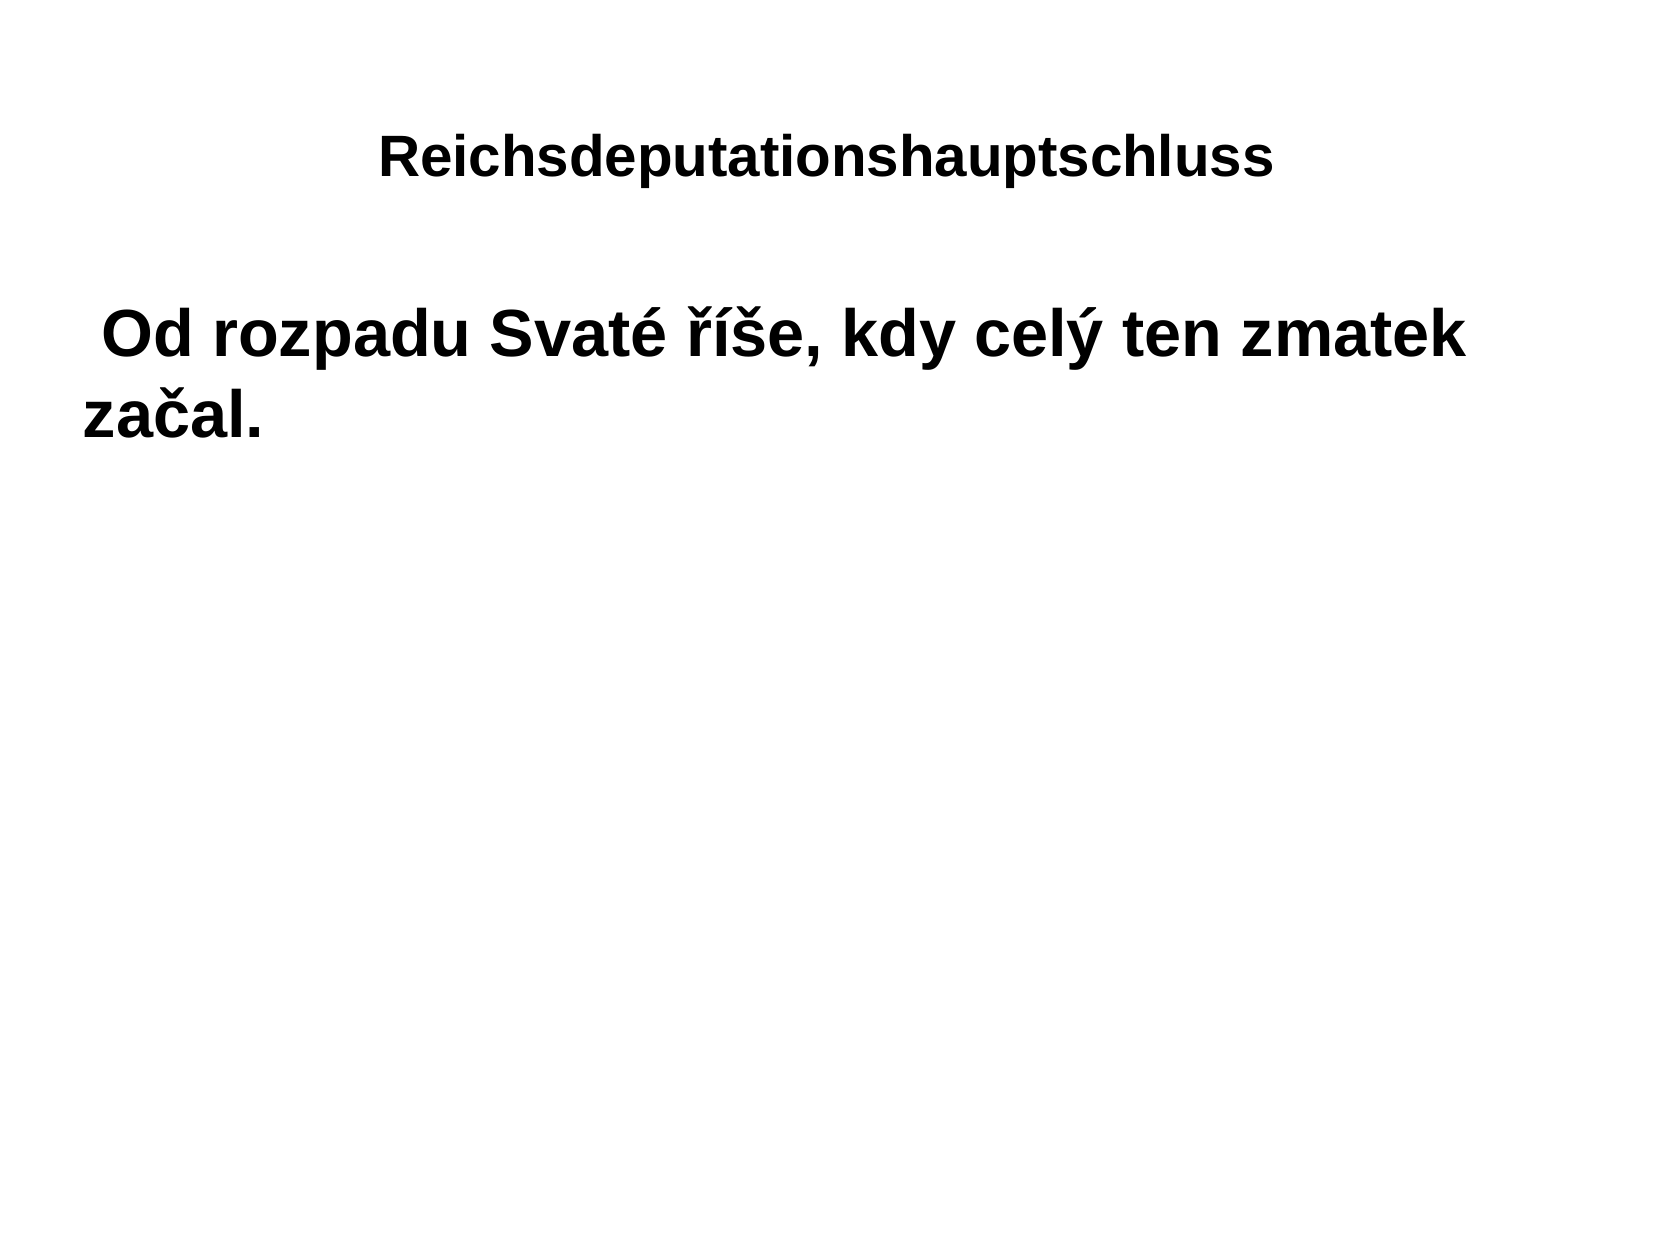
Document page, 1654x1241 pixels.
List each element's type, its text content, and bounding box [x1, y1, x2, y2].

list Od rozpadu Svaté říše, kdy celý ten zmatek začal. [82, 290, 1571, 1010]
title Reichsdeputationshauptschluss [82, 49, 1571, 257]
